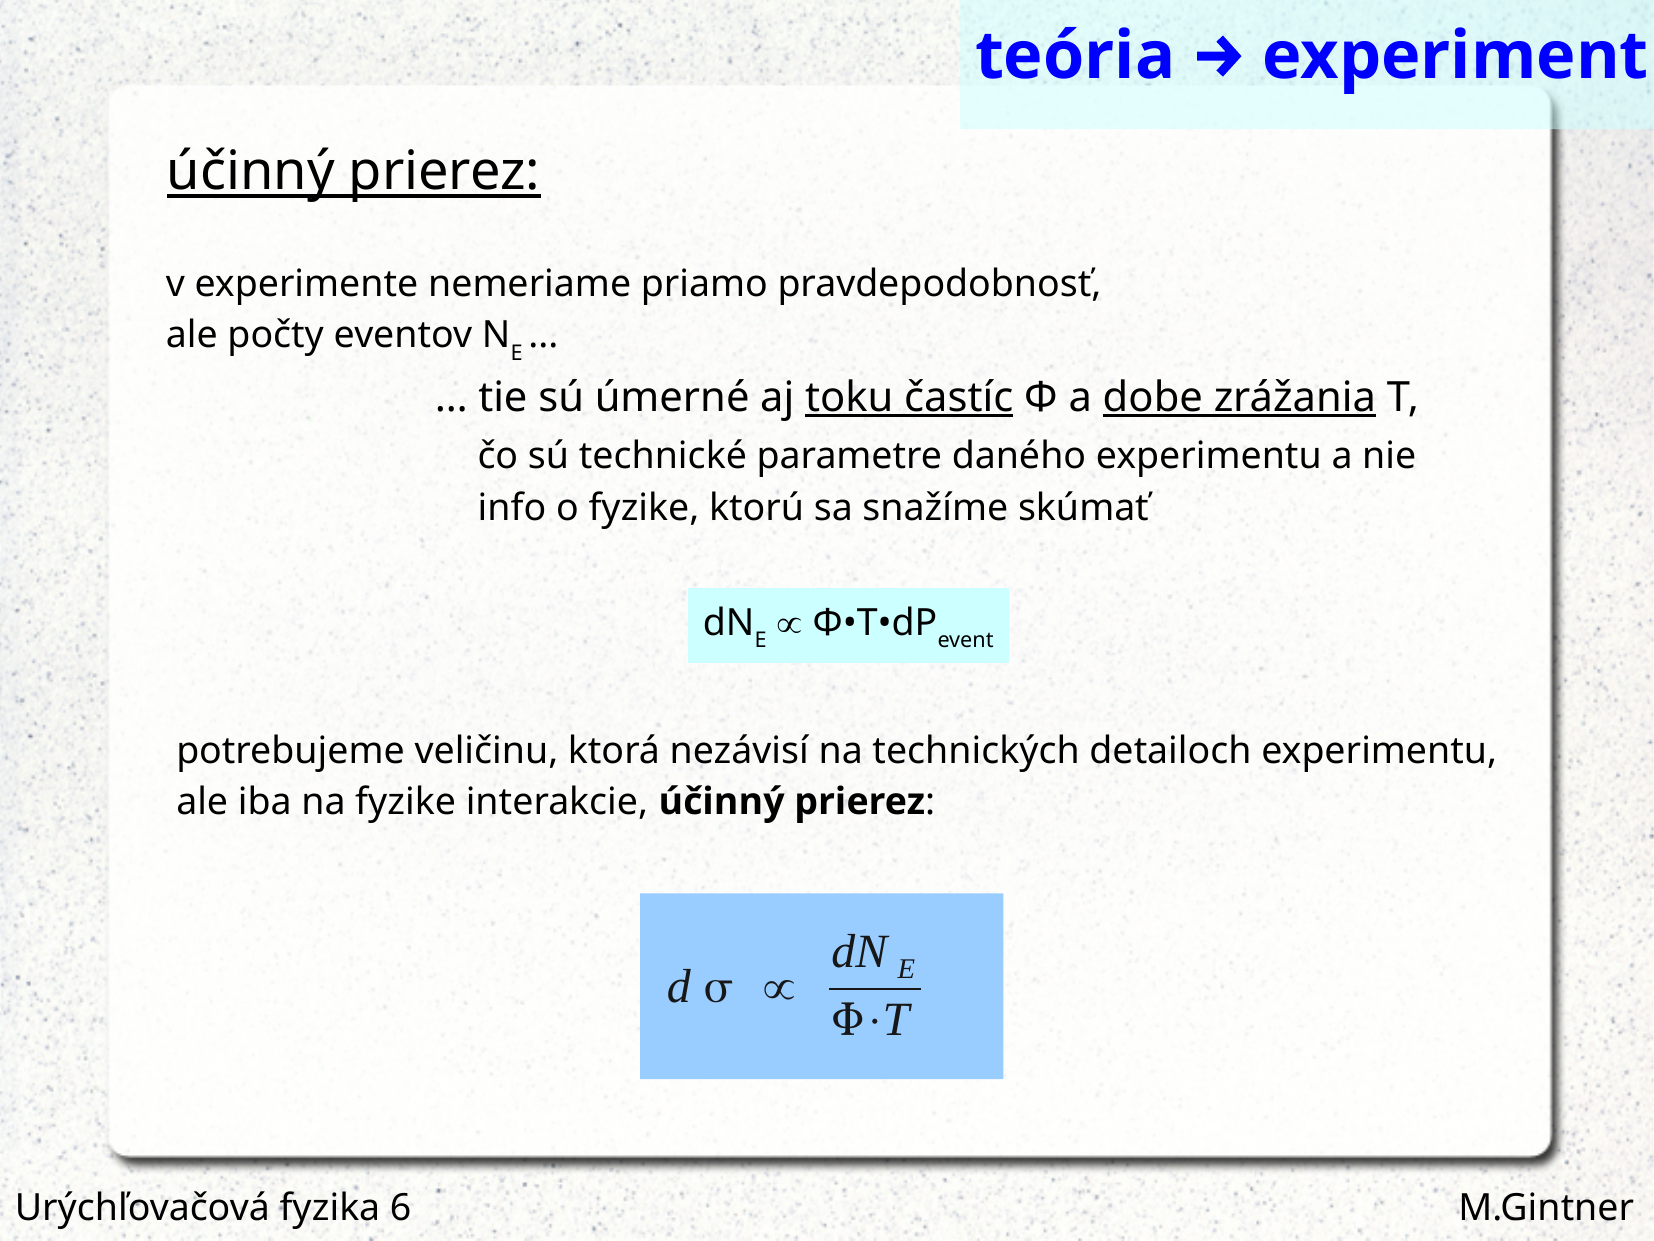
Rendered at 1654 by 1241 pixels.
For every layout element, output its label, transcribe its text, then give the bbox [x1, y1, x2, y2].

text_box M.Gintner [1443, 1173, 1654, 1241]
text_box dNE  Φ•T•dPevent [688, 588, 1010, 663]
text_box [640, 893, 1004, 1080]
picture [0, 0, 1654, 1241]
text_box účinný prierez: [152, 124, 561, 215]
text_box teória → experiment [960, 0, 1651, 130]
chart [654, 925, 934, 1046]
text_box potrebujeme veličinu, ktorá nezávisí na technických detailoch experimentu, ale iba na fyzike interakcie, účinný prierez: [161, 716, 1518, 836]
text_box Urýchľovačová fyzika 6 [0, 1173, 445, 1241]
text_box v experimente nemeriame priamo pravdepodobnosť, ale počty eventov NE ... … tie sú úmerné aj toku častíc Φ a dobe zrážania T, čo sú technické parametre daného experimentu a nie info o fyzike, ktorú sa snažíme skúmať [151, 249, 1485, 546]
